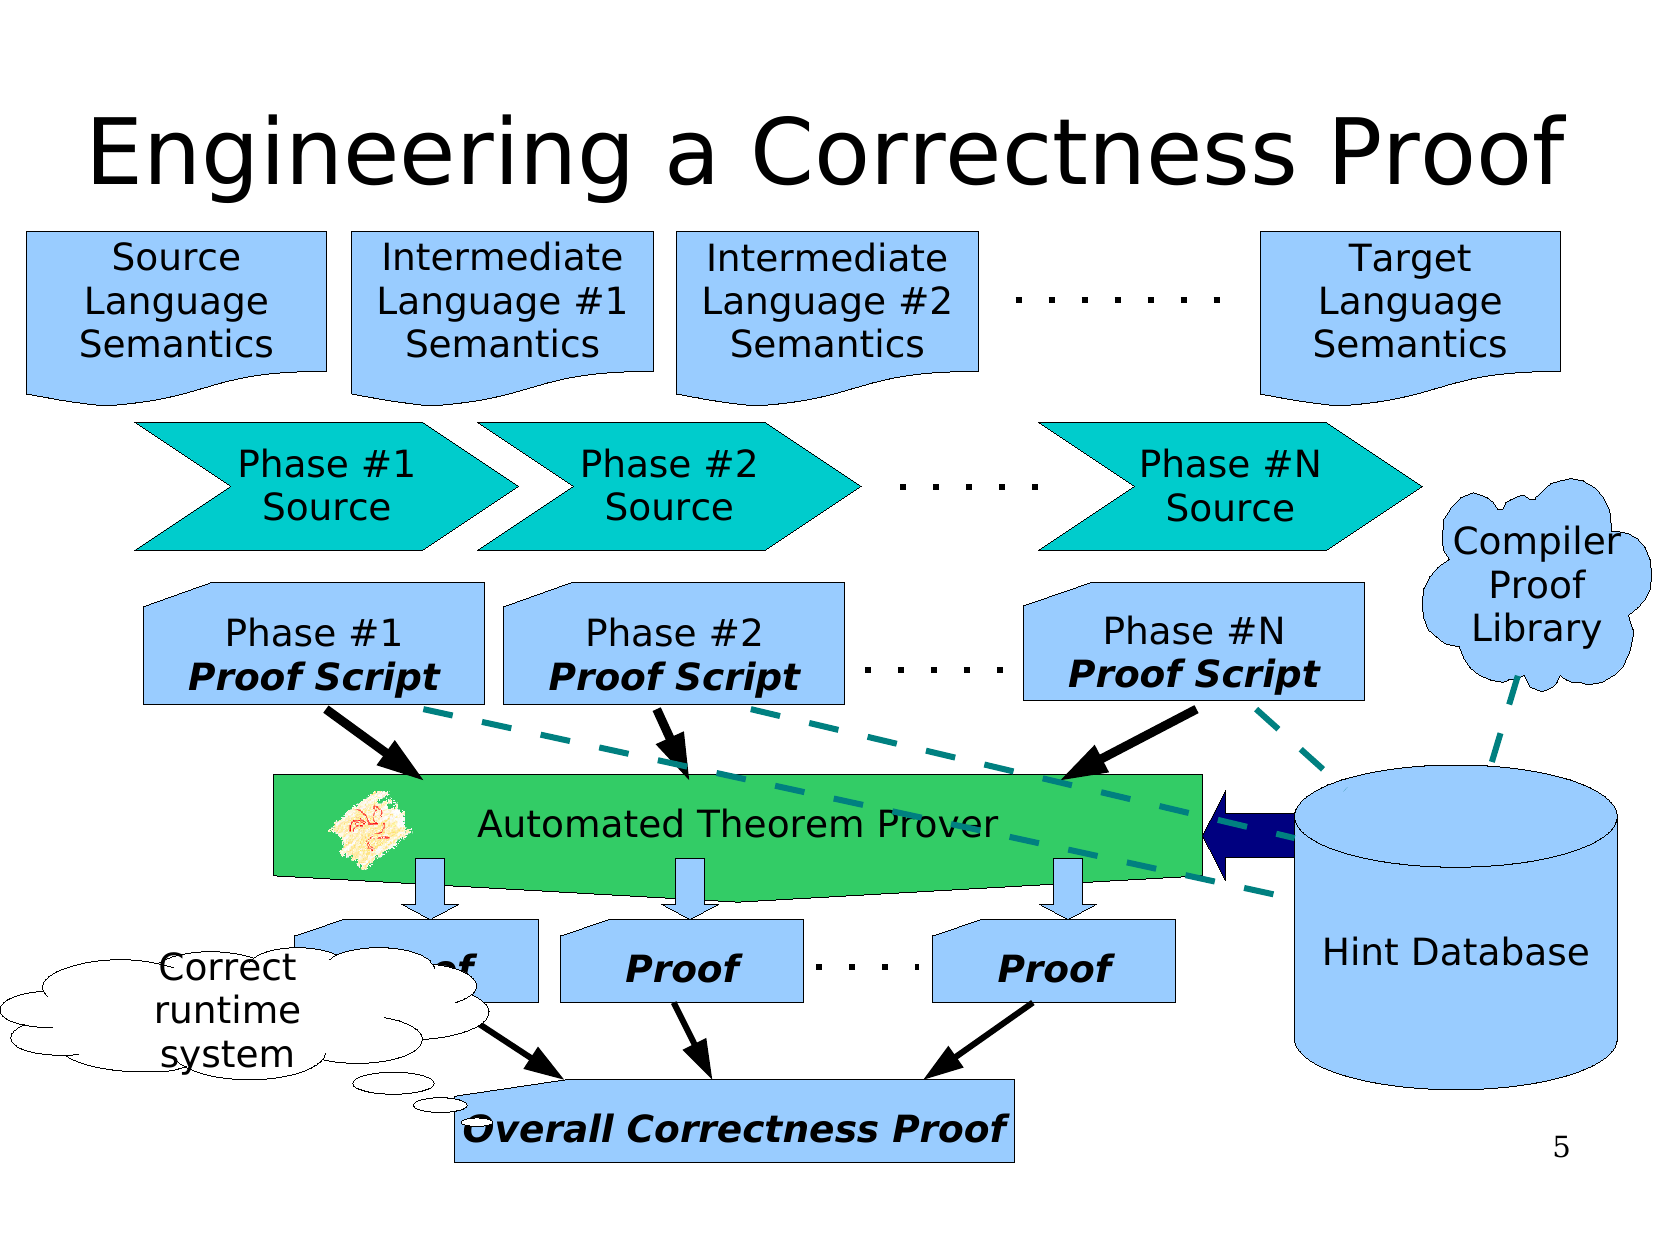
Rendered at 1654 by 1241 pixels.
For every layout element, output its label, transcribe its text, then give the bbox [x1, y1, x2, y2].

text_box Phase #2 Proof Script [503, 582, 845, 705]
text_box [1202, 790, 1294, 881]
text_box [1039, 858, 1097, 920]
text_box Hint Database [1294, 765, 1618, 1090]
text_box Target Language Semantics [1260, 231, 1561, 406]
title Engineering a Correctness Proof [82, 56, 1571, 250]
text_box Automated Theorem Prover [273, 774, 1203, 903]
text_box Correct runtime system [0, 947, 490, 1080]
text_box Overall Correctness Proof [454, 1079, 1015, 1163]
text_box Intermediate Language #2 Semantics [676, 231, 979, 406]
text_box Phase #N Source [1038, 422, 1423, 551]
picture [328, 791, 413, 870]
text_box Proof [294, 919, 539, 1003]
text_box Phase #1 Proof Script [143, 582, 485, 705]
text_box Intermediate Language #1 Semantics [351, 231, 654, 406]
text_box Proof [560, 919, 804, 1003]
text_box [401, 858, 459, 920]
text_box Source Language Semantics [26, 231, 327, 406]
text_box [661, 858, 719, 920]
text_box Correct runtime system [352, 1072, 435, 1095]
text_box Correct runtime system [413, 1097, 468, 1113]
text_box Phase #N Proof Script [1023, 582, 1365, 701]
text_box Phase #2 Source [477, 422, 862, 551]
text_box Phase #1 Source [134, 422, 519, 551]
text_box Compiler Proof Library [1422, 478, 1652, 692]
text_box Proof [932, 919, 1176, 1003]
